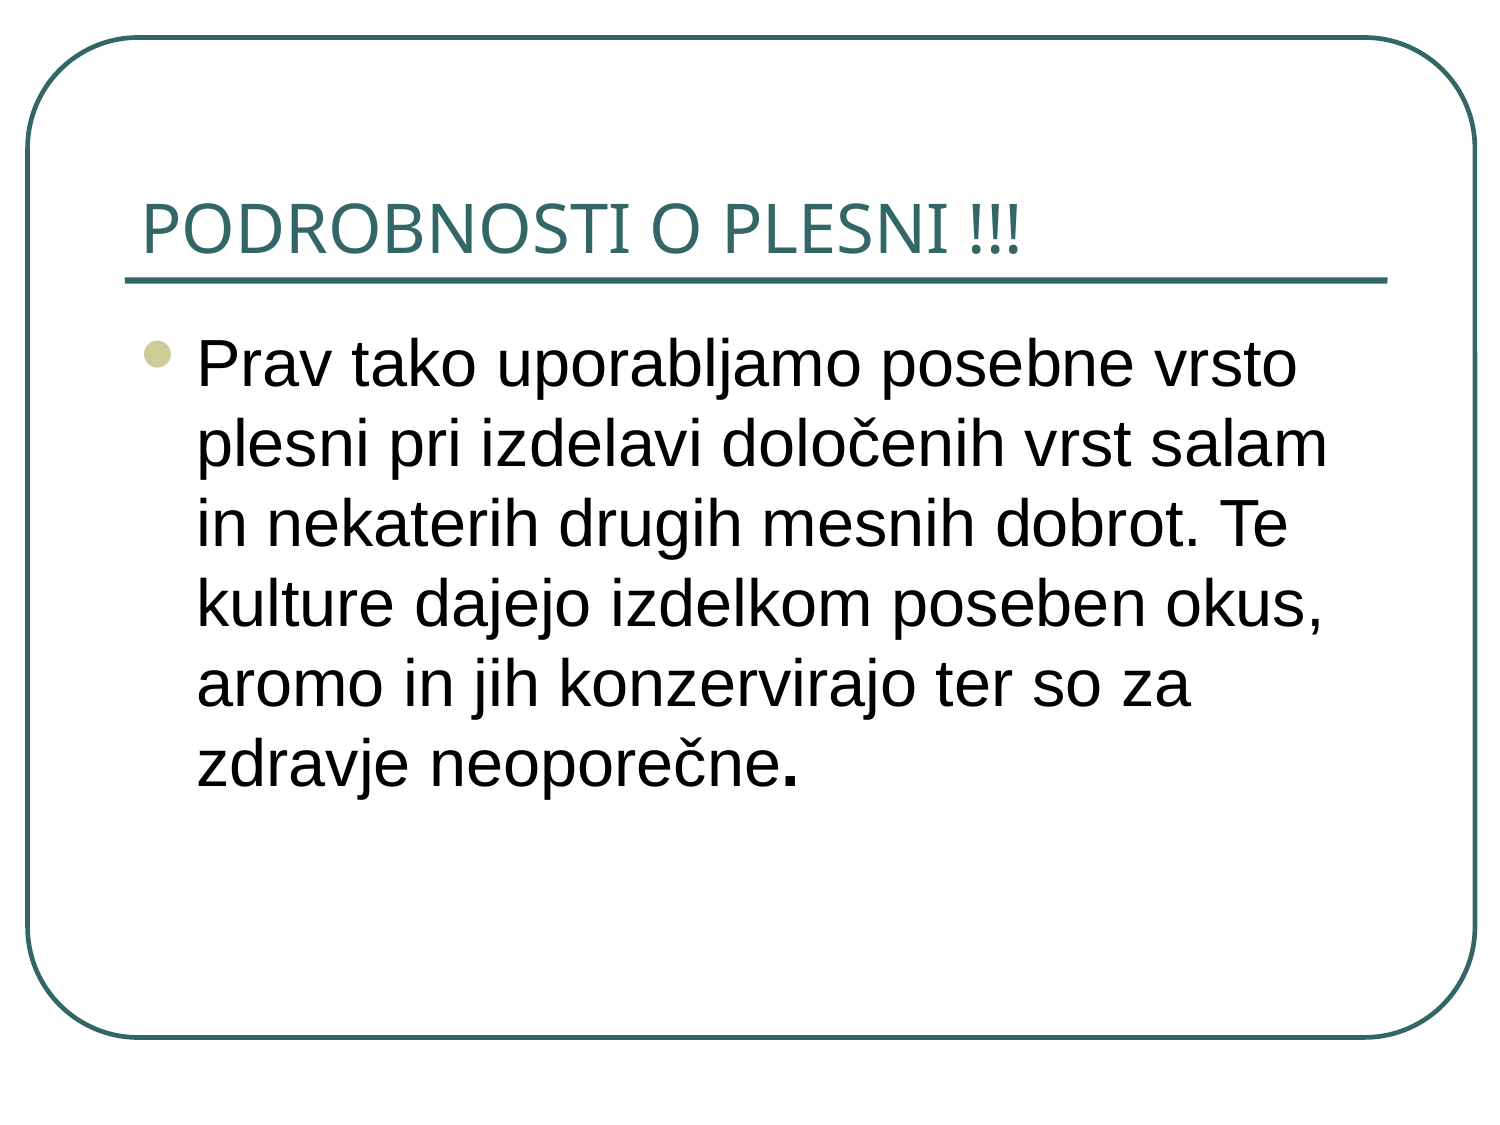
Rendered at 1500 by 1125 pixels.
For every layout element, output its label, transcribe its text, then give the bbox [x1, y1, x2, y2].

title PODROBNOSTI O PLESNI !!! [125, 87, 1388, 275]
list Prav tako uporabljamo posebne vrsto plesni pri izdelavi določenih vrst salam in nekaterih drugih mesnih dobrot. Te kulture dajejo izdelkom poseben okus, aromo in jih konzervirajo ter so za zdravje neoporečne. [125, 312, 1388, 975]
